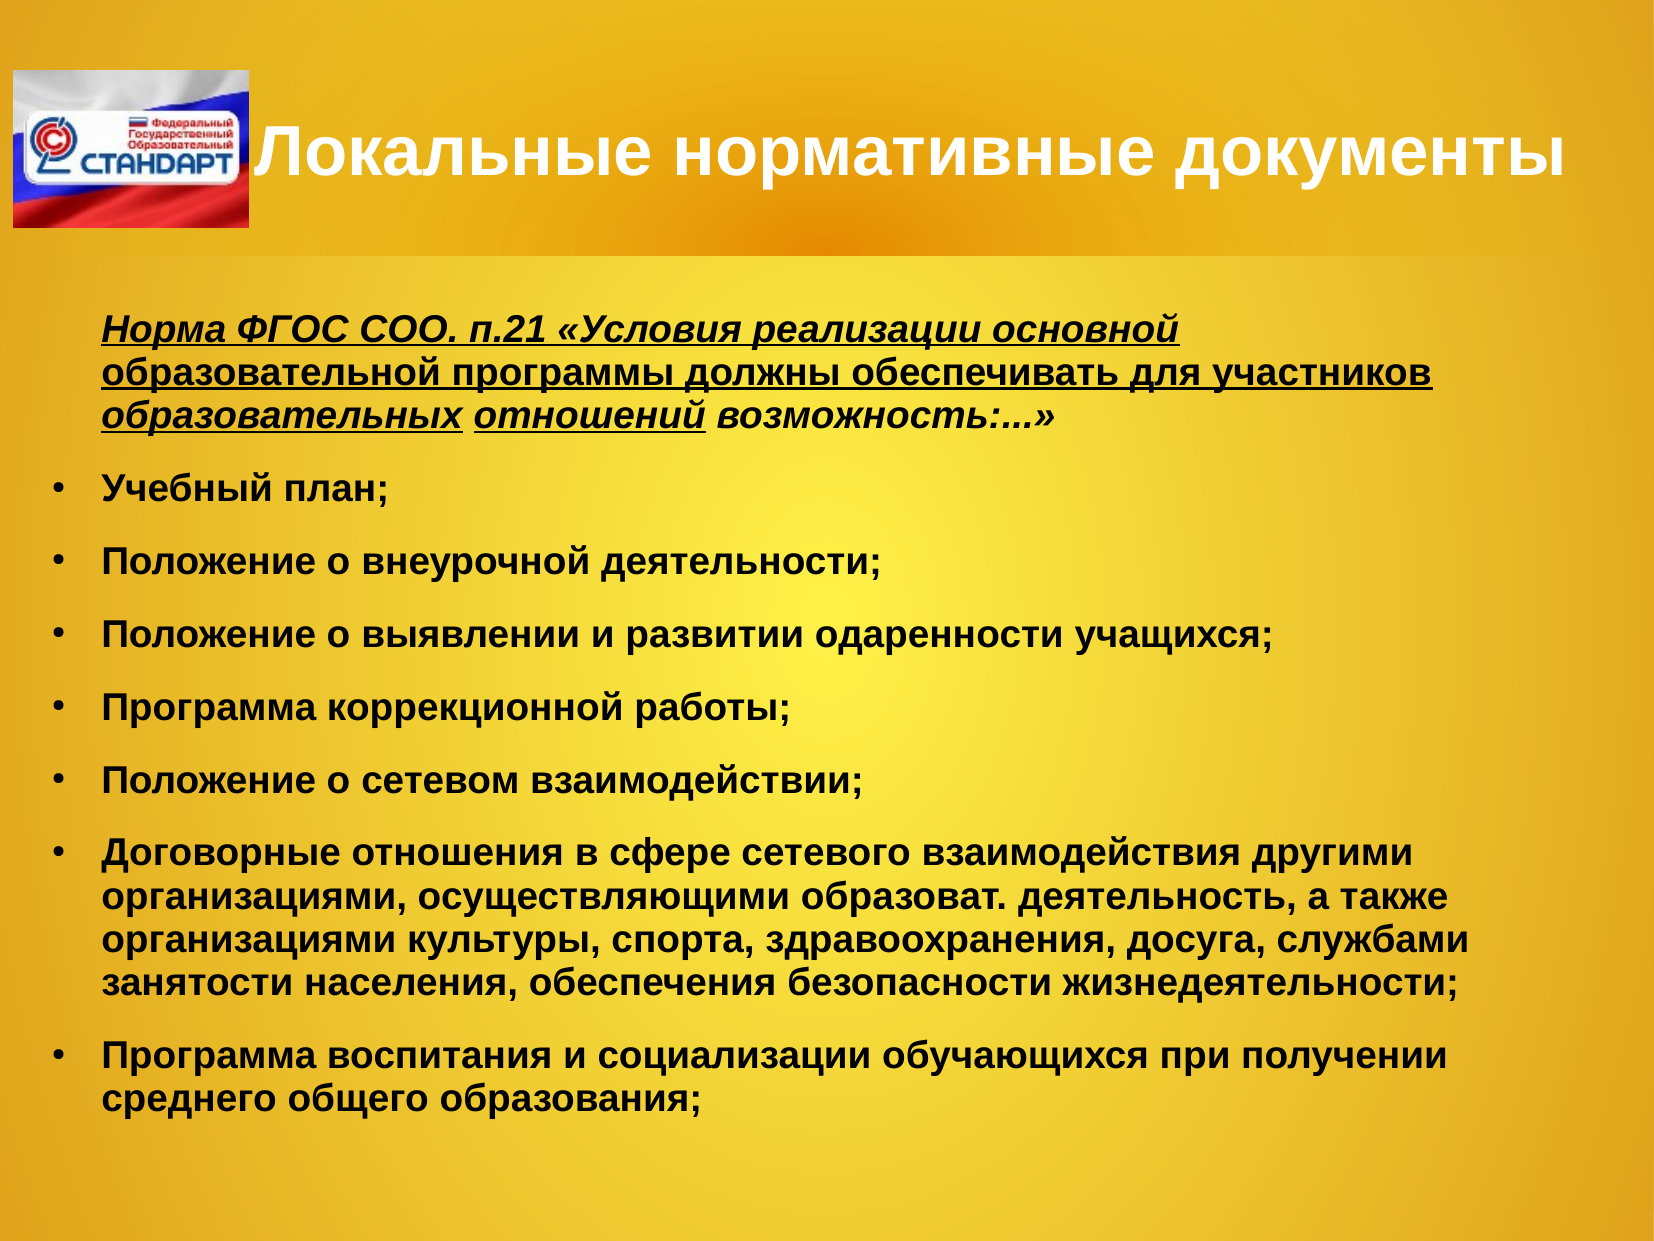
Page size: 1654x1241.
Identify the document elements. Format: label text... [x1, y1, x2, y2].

picture [13, 70, 249, 228]
list Норма ФГОС СОО. п.21 «Условия реализации основной образовательной программы должны обеспечивать для участников образовательных отношений возможность:...» Учебный план; Положение о внеурочной деятельности; Положение о выявлении и развитии одаренности учащихся; Программа коррекционной работы; Положение о сетевом взаимодействии; Договорные отношения в сфере сетевого взаимодействия другими организациями, осуществляющими образоват. деятельность, а также организациями культуры, спорта, здравоохранения, досуга, службами занятости населения, обеспечения безопасности жизнедеятельности; Программа воспитания и социализации обучающихся при получении среднего общего образования; [35, 307, 1524, 1123]
title Локальные нормативные документы [94, 47, 1583, 252]
